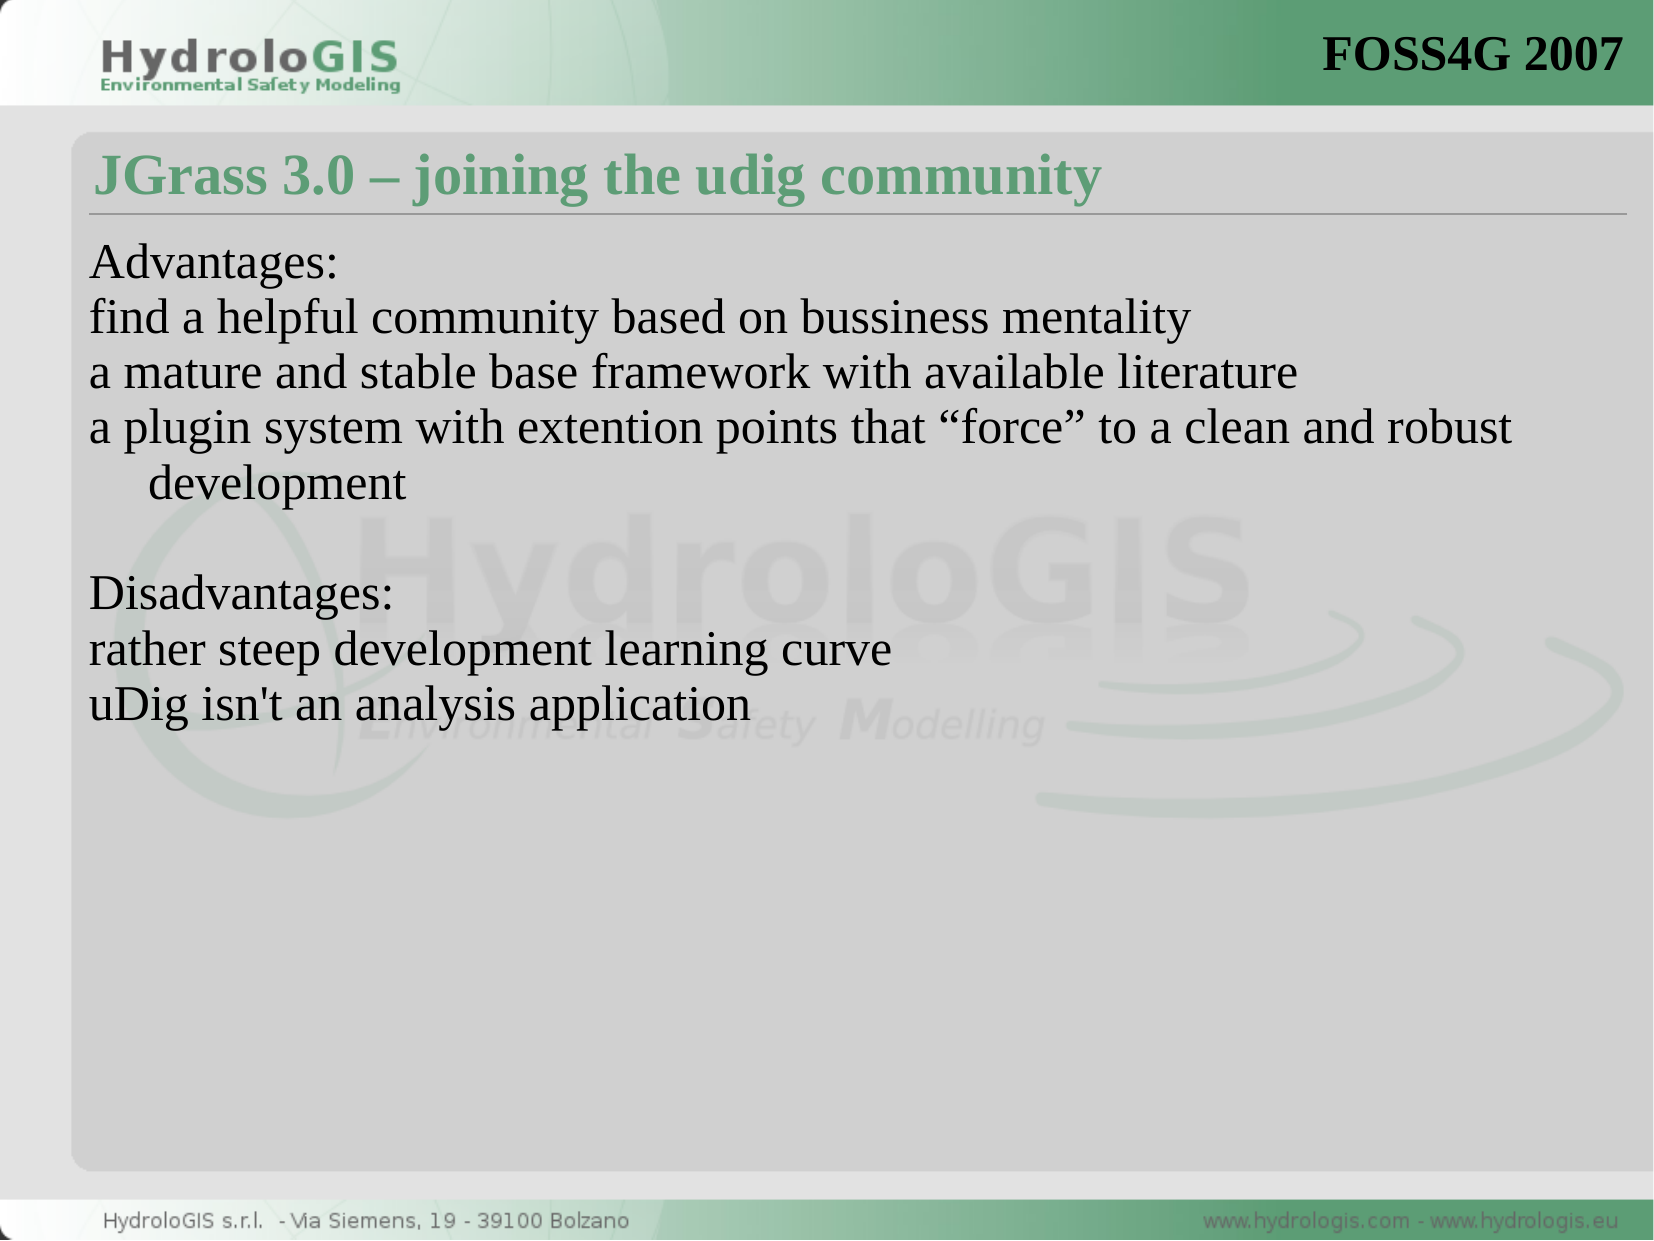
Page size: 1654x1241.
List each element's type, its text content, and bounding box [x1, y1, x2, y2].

text_box Advantages: find a helpful community based on bussiness mentality a mature and stable base framework with available literature a plugin system with extention points that “force” to a clean and robust development Disadvantages: rather steep development learning curve uDig isn't an analysis application [89, 233, 1573, 745]
picture [0, 0, 1654, 1240]
title JGrass 3.0 – joining the udig community [93, 134, 1600, 215]
